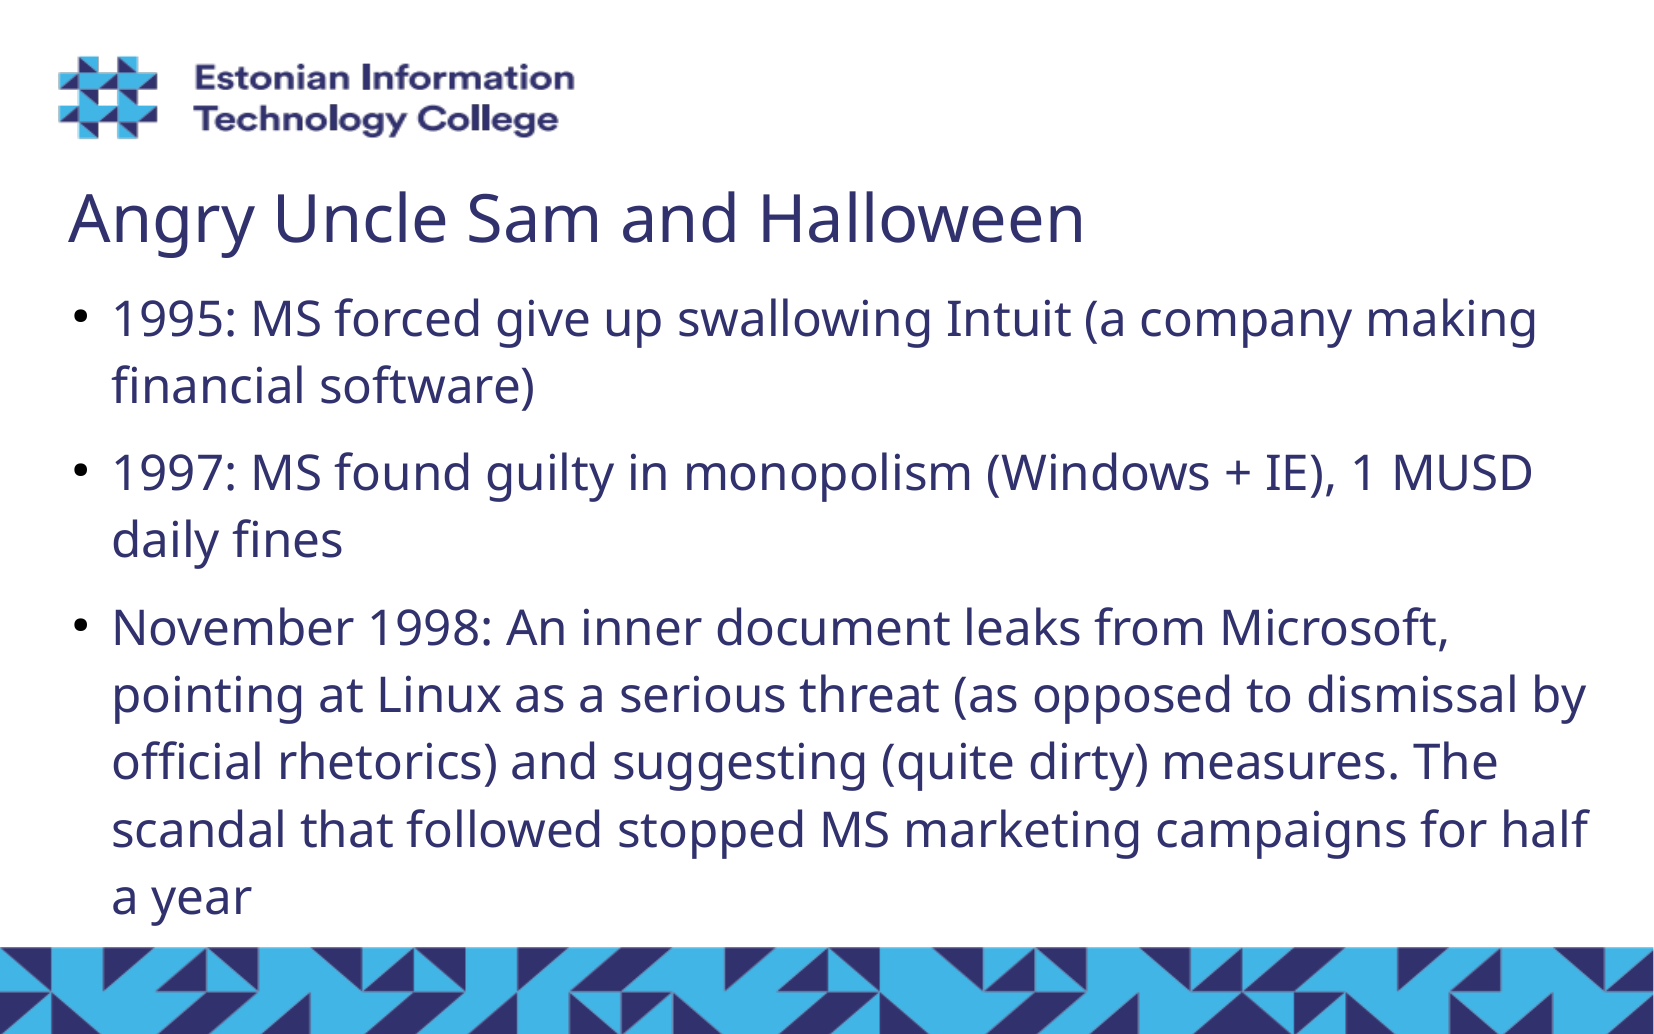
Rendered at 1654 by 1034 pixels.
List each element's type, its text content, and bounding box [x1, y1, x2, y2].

list 1995: MS forced give up swallowing Intuit (a company making financial software) 1997: MS found guilty in monopolism (Windows + IE), 1 MUSD daily fines November 1998: An inner document leaks from Microsoft, pointing at Linux as a serious threat (as opposed to dismissal by official rhetorics) and suggesting (quite dirty) measures. The scandal that followed stopped MS marketing campaigns for half a year [59, 283, 1595, 936]
title Angry Uncle Sam and Halloween [68, 147, 1536, 283]
